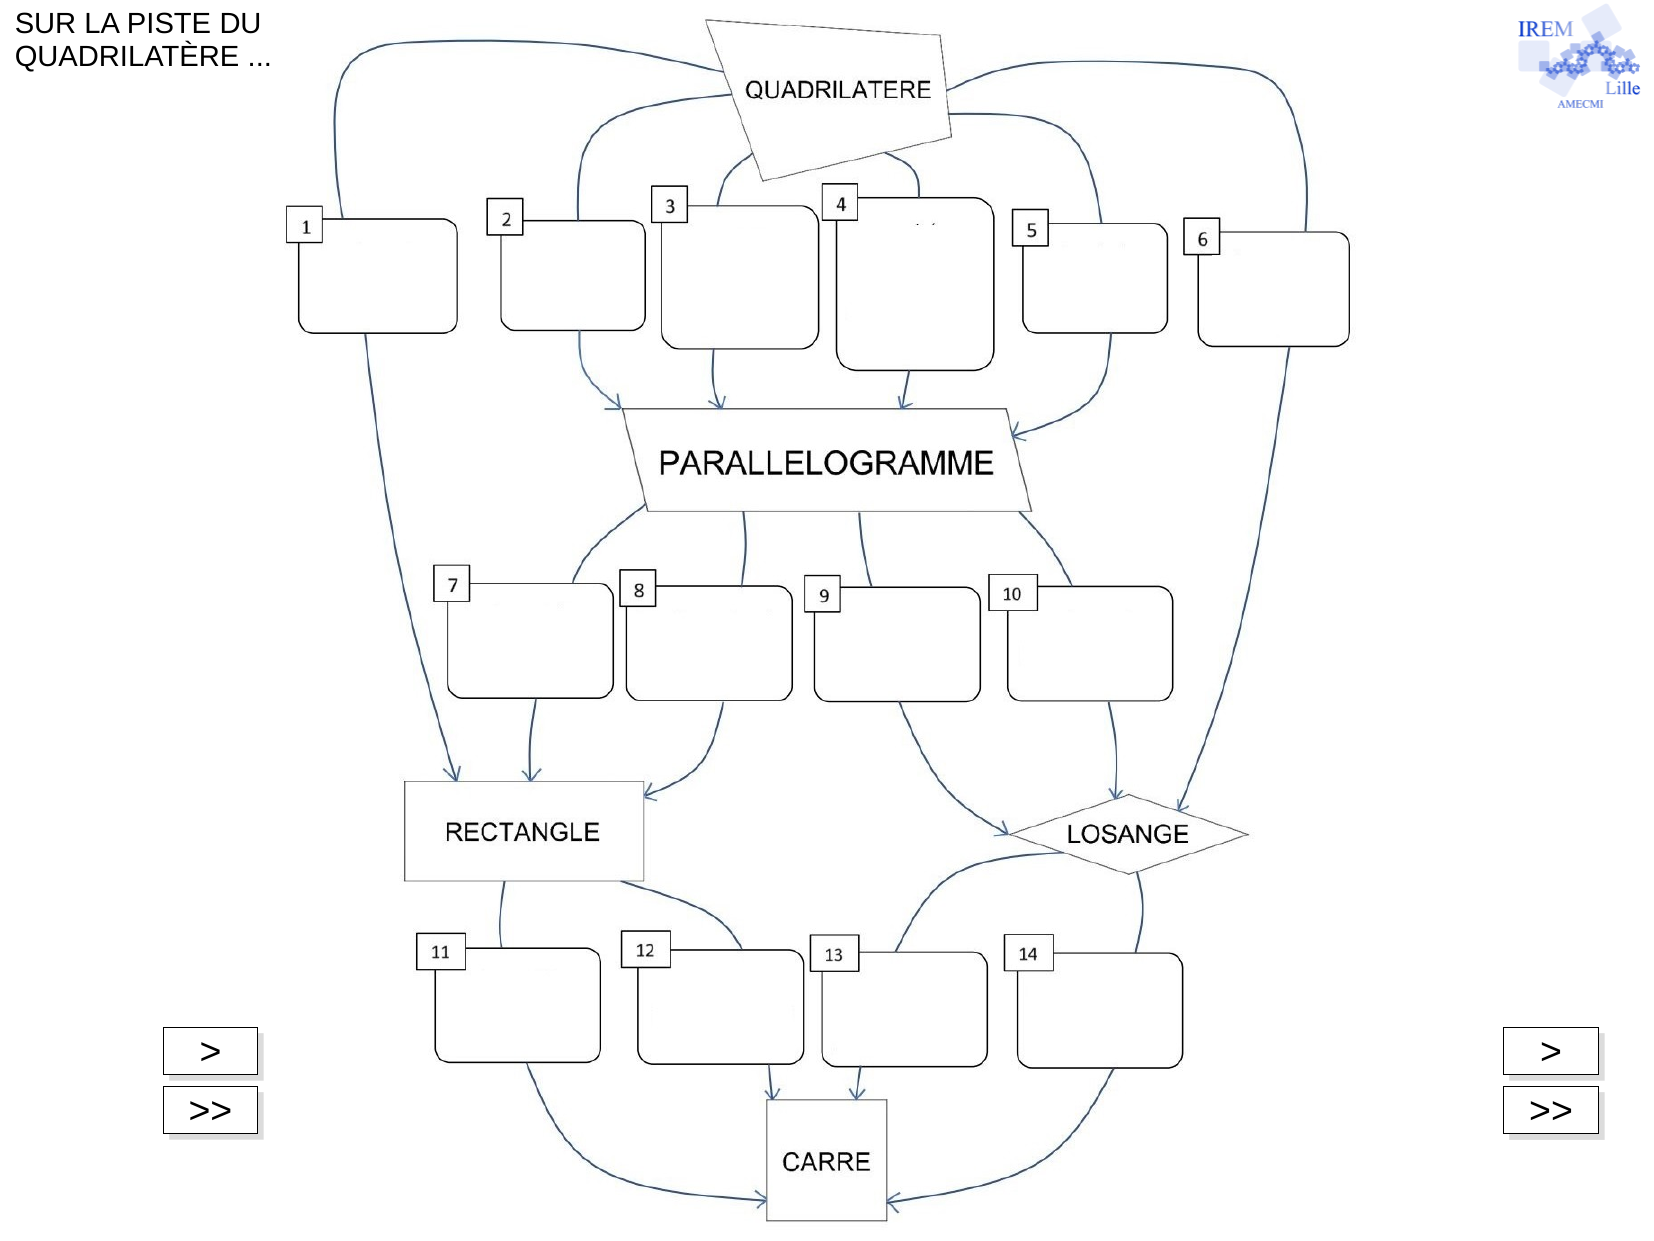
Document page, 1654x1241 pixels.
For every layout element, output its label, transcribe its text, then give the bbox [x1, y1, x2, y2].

text_box >> [163, 1086, 258, 1134]
picture [1503, 0, 1654, 112]
text_box SUR LA PISTE DU QUADRILATÈRE ... [0, 0, 302, 88]
text_box > [1503, 1027, 1599, 1075]
text_box > [163, 1027, 258, 1075]
picture [269, 0, 1384, 1241]
text_box >> [1503, 1086, 1599, 1134]
